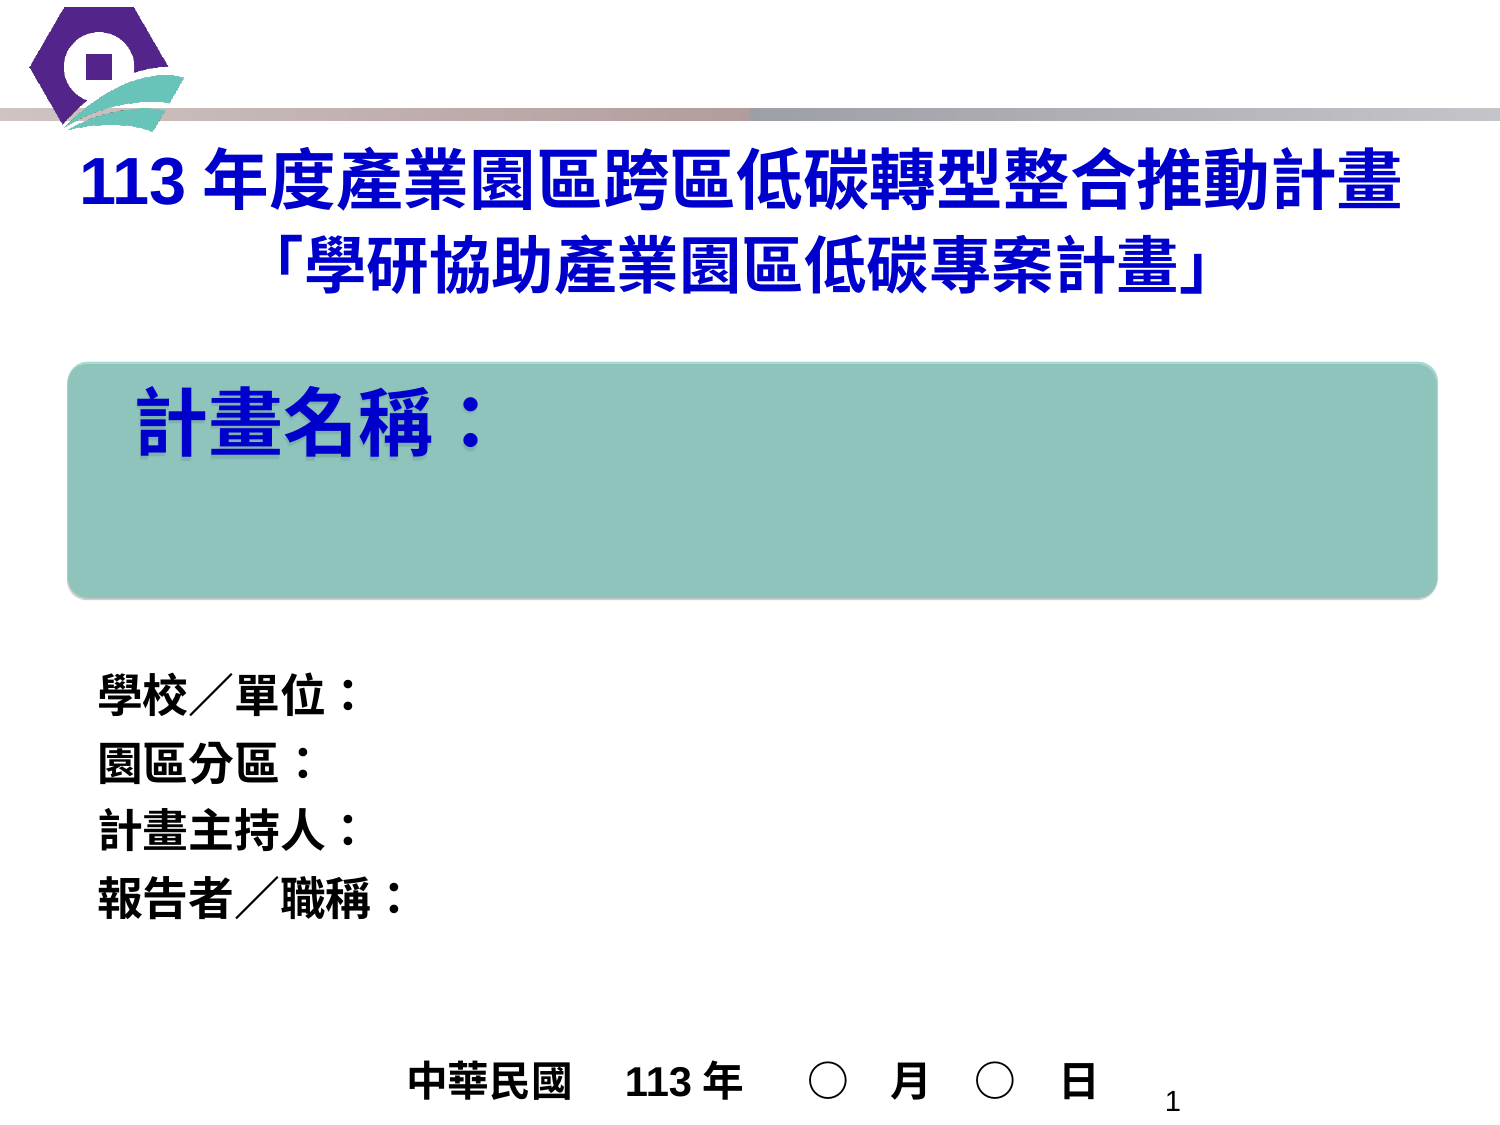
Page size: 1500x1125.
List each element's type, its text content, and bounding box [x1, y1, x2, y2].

text_box 中華民國 113年 ○ 月 ○ 日 [0, 1046, 1500, 1125]
text_box 學校／單位： 園區分區： 計畫主持人： 報告者／職稱： [82, 659, 1424, 999]
text_box 計畫名稱： [67, 361, 1439, 598]
text_box 113年度產業園區跨區低碳轉型整合推動計畫 「學研協助產業園區低碳專案計畫」 [25, 122, 1459, 313]
